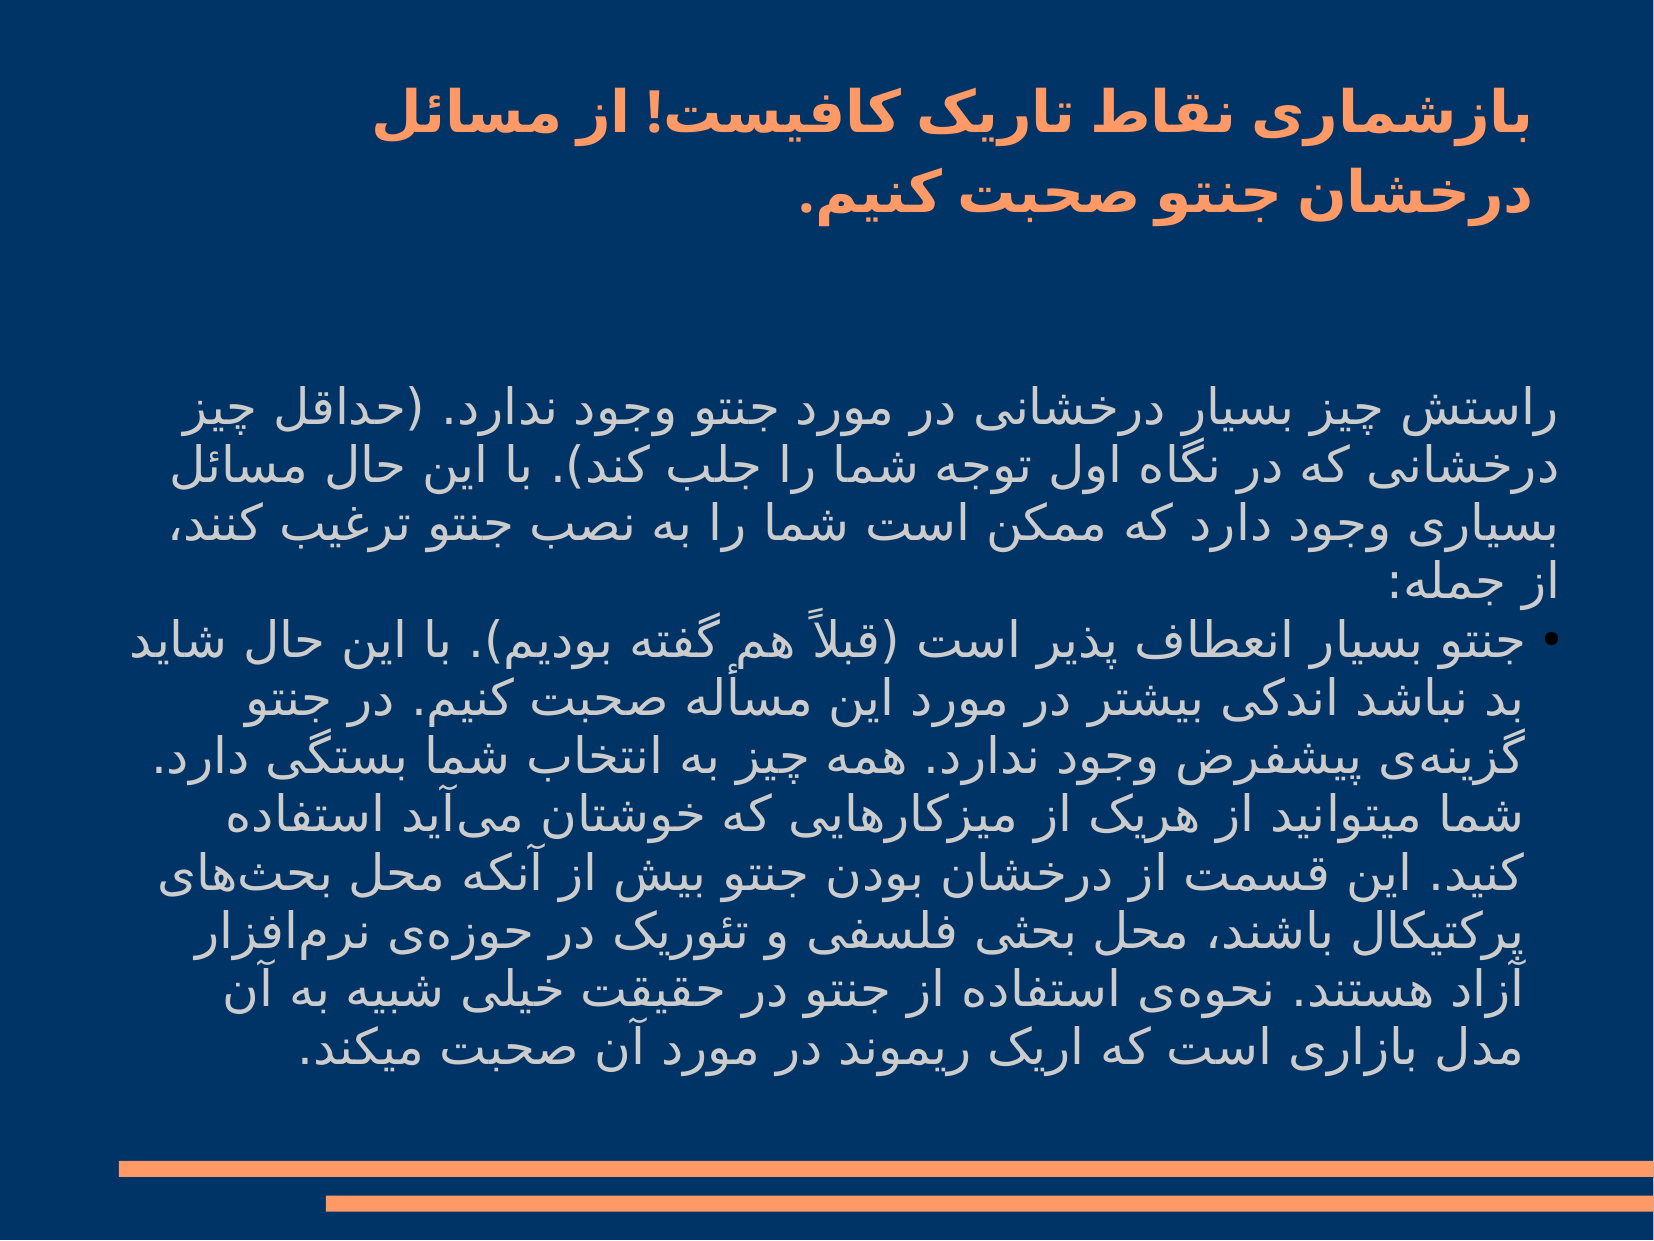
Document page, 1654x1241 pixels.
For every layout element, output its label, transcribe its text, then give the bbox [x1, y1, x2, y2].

subtitle راستش چیز بسیار درخشانی در مورد جنتو وجود ندارد. (حداقل چیز درخشانی که در نگاه اول توجه شما را جلب کند). با این حال مسائل بسیاری وجود دارد که ممکن است شما را به نصب جنتو ترغیب کنند، از جمله: جنتو بسیار انعطاف پذیر است (قبلاً هم گفته بودیم). با این حال شاید بد نباشد اندکی بیشتر در مورد این مسأله صحبت کنیم. در جنتو گزینه‌ی پیشفرض وجود ندارد. همه چیز به انتخاب شما بستگی دارد. شما میتوانید از هریک از میزکارهایی که خوشتان می‌آید استفاده کنید. این قسمت از درخشان بودن جنتو بیش از آنکه محل بحث‌های پرکتیکال باشند، محل بحثی فلسفی و تئوریک در حوزه‌ی نرم‌افزار آزاد هستند. نحوه‌ی استفاده از جنتو در حقیقت خیلی شبیه به آن مدل بازاری است که اریک ریموند در مورد آن صحبت میکند. [121, 322, 1561, 1133]
title بازشماری نقاط تاریک کافیست! از مسائل درخشان جنتو صحبت کنیم. [121, 46, 1534, 254]
